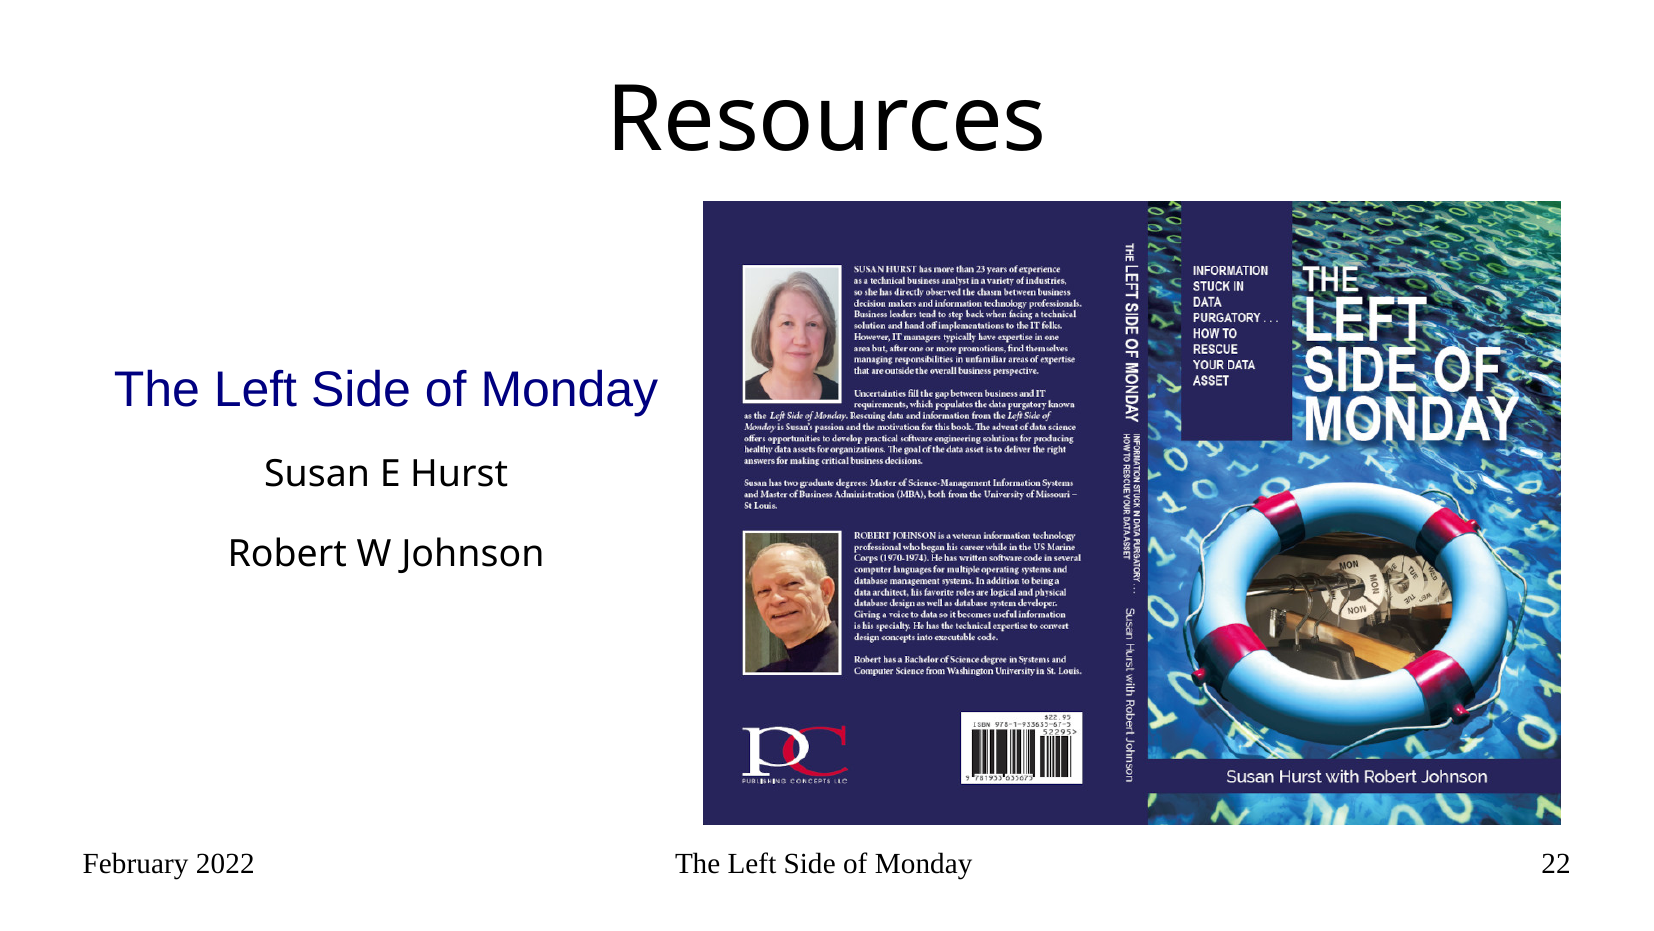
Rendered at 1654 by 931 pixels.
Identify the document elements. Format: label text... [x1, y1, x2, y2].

list The Left Side of Monday Susan E Hurst Robert W Johnson [82, 217, 691, 826]
title Resources [82, 37, 1571, 193]
picture [703, 201, 1561, 826]
